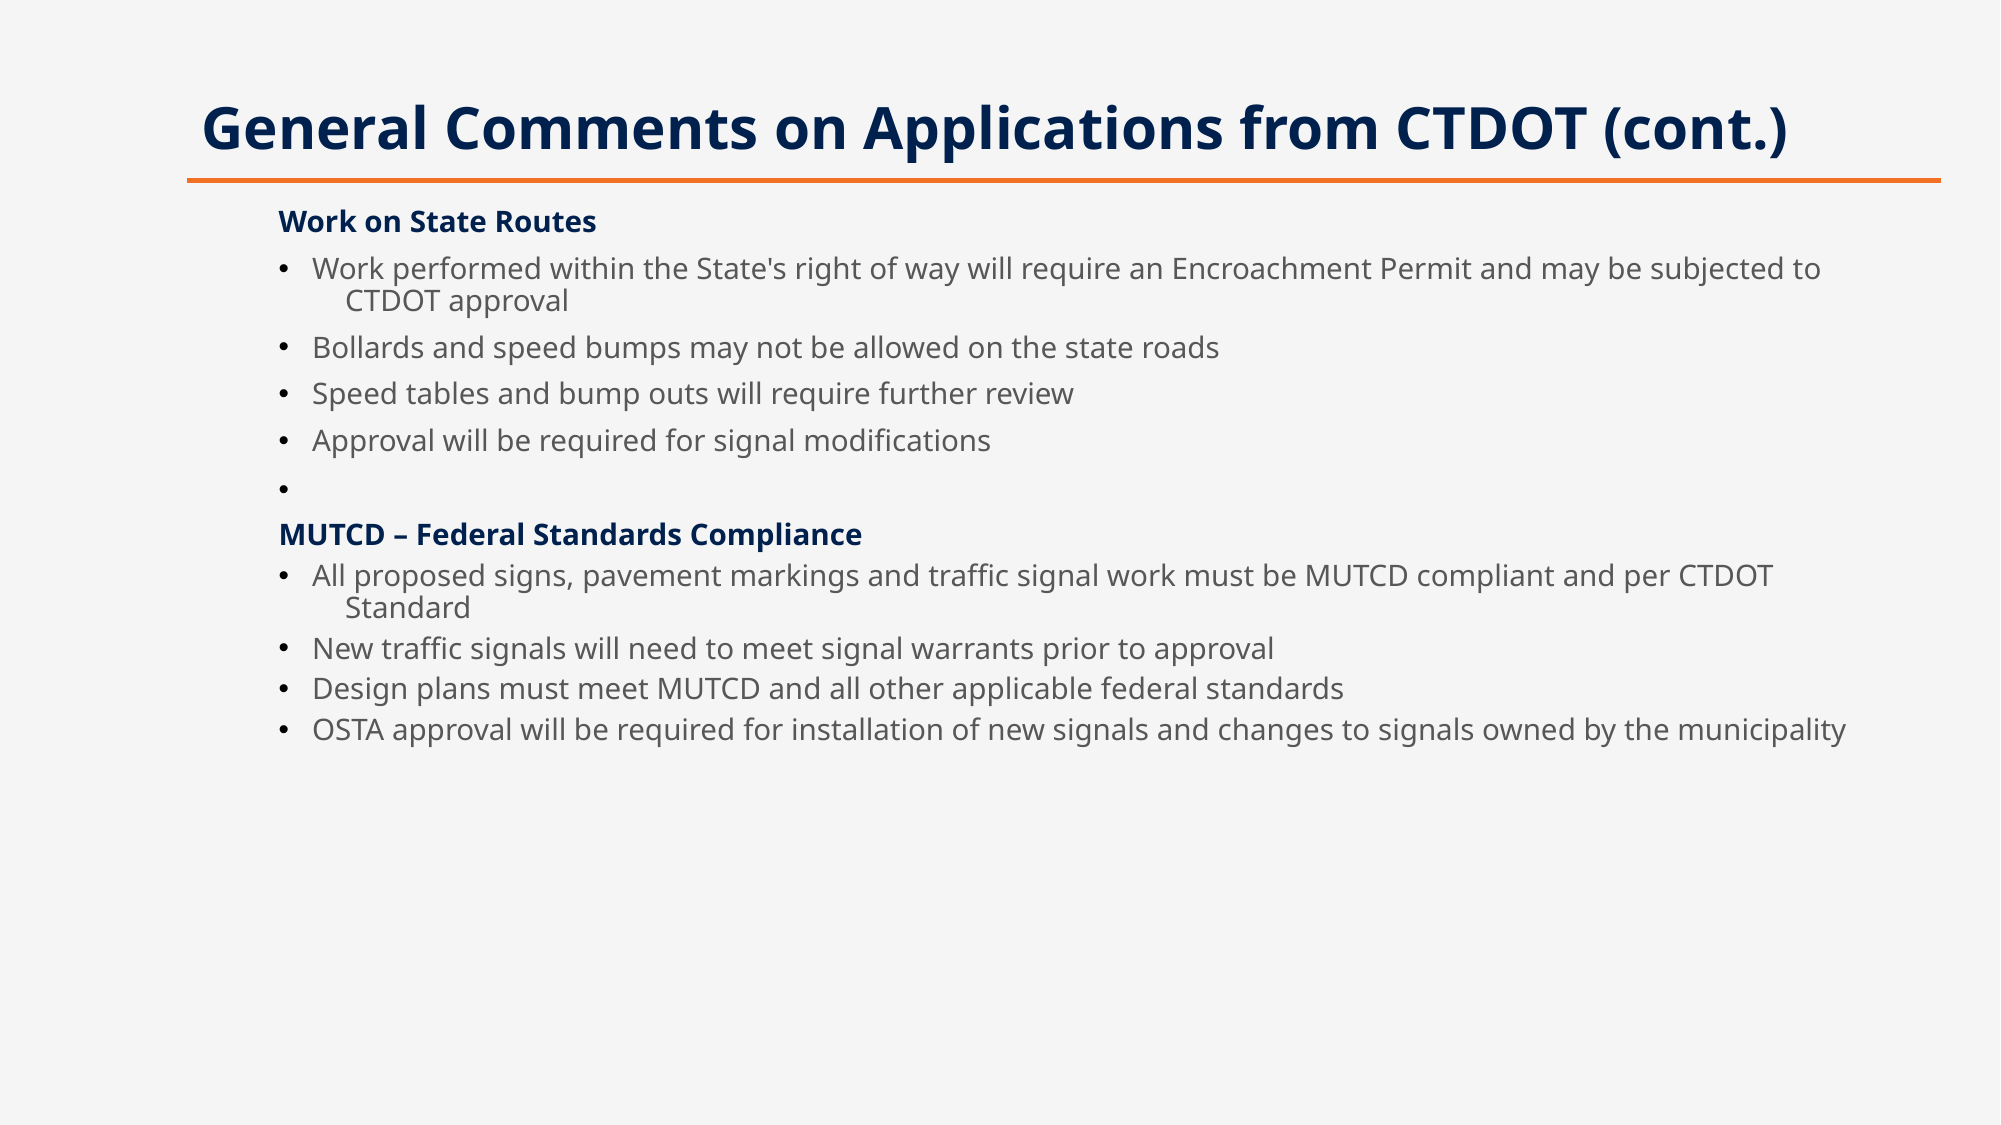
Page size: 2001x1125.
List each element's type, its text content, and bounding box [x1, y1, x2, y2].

title General Comments on Applications from CTDOT (cont.) [186, 73, 2000, 179]
list Work on State Routes ​ Work performed within the State's right of way will require an Encroachment Permit and may be subjected to CTDOT approval​ Bollards and speed bumps may not be allowed on the state roads​ Speed tables and bump outs will require further review​ Approval will be required for signal modifications MUTCD – Federal Standards Compliance All proposed signs, pavement markings and traffic signal work must be MUTCD compliant and per CTDOT Standard New traffic signals will need to meet signal warrants prior to approval Design plans must meet MUTCD and all other applicable federal standards OSTA approval will be required for installation of new signals and changes to signals owned by the municipality [263, 199, 1917, 760]
